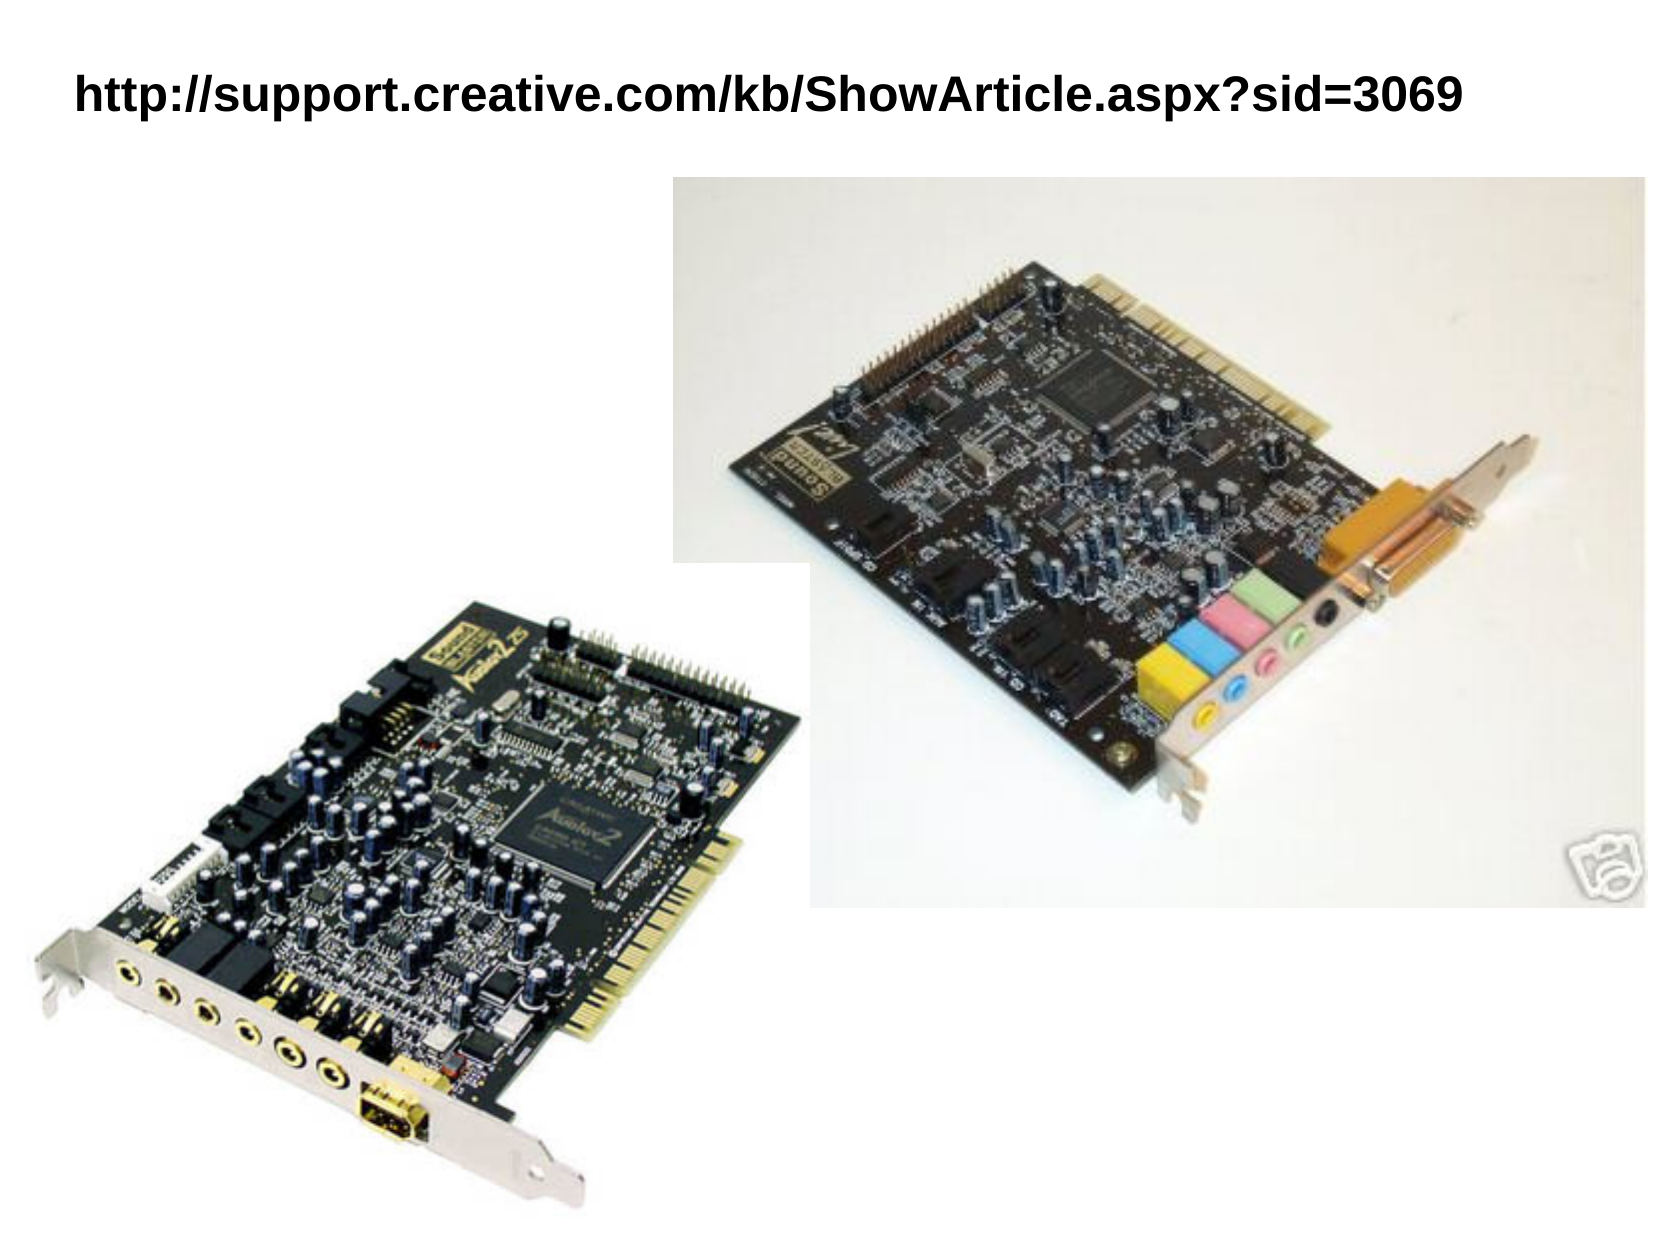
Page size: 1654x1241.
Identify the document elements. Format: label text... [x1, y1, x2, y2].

picture [11, 177, 1648, 1226]
text_box http://support.creative.com/kb/ShowArticle.aspx?sid=3069 [59, 59, 1595, 131]
